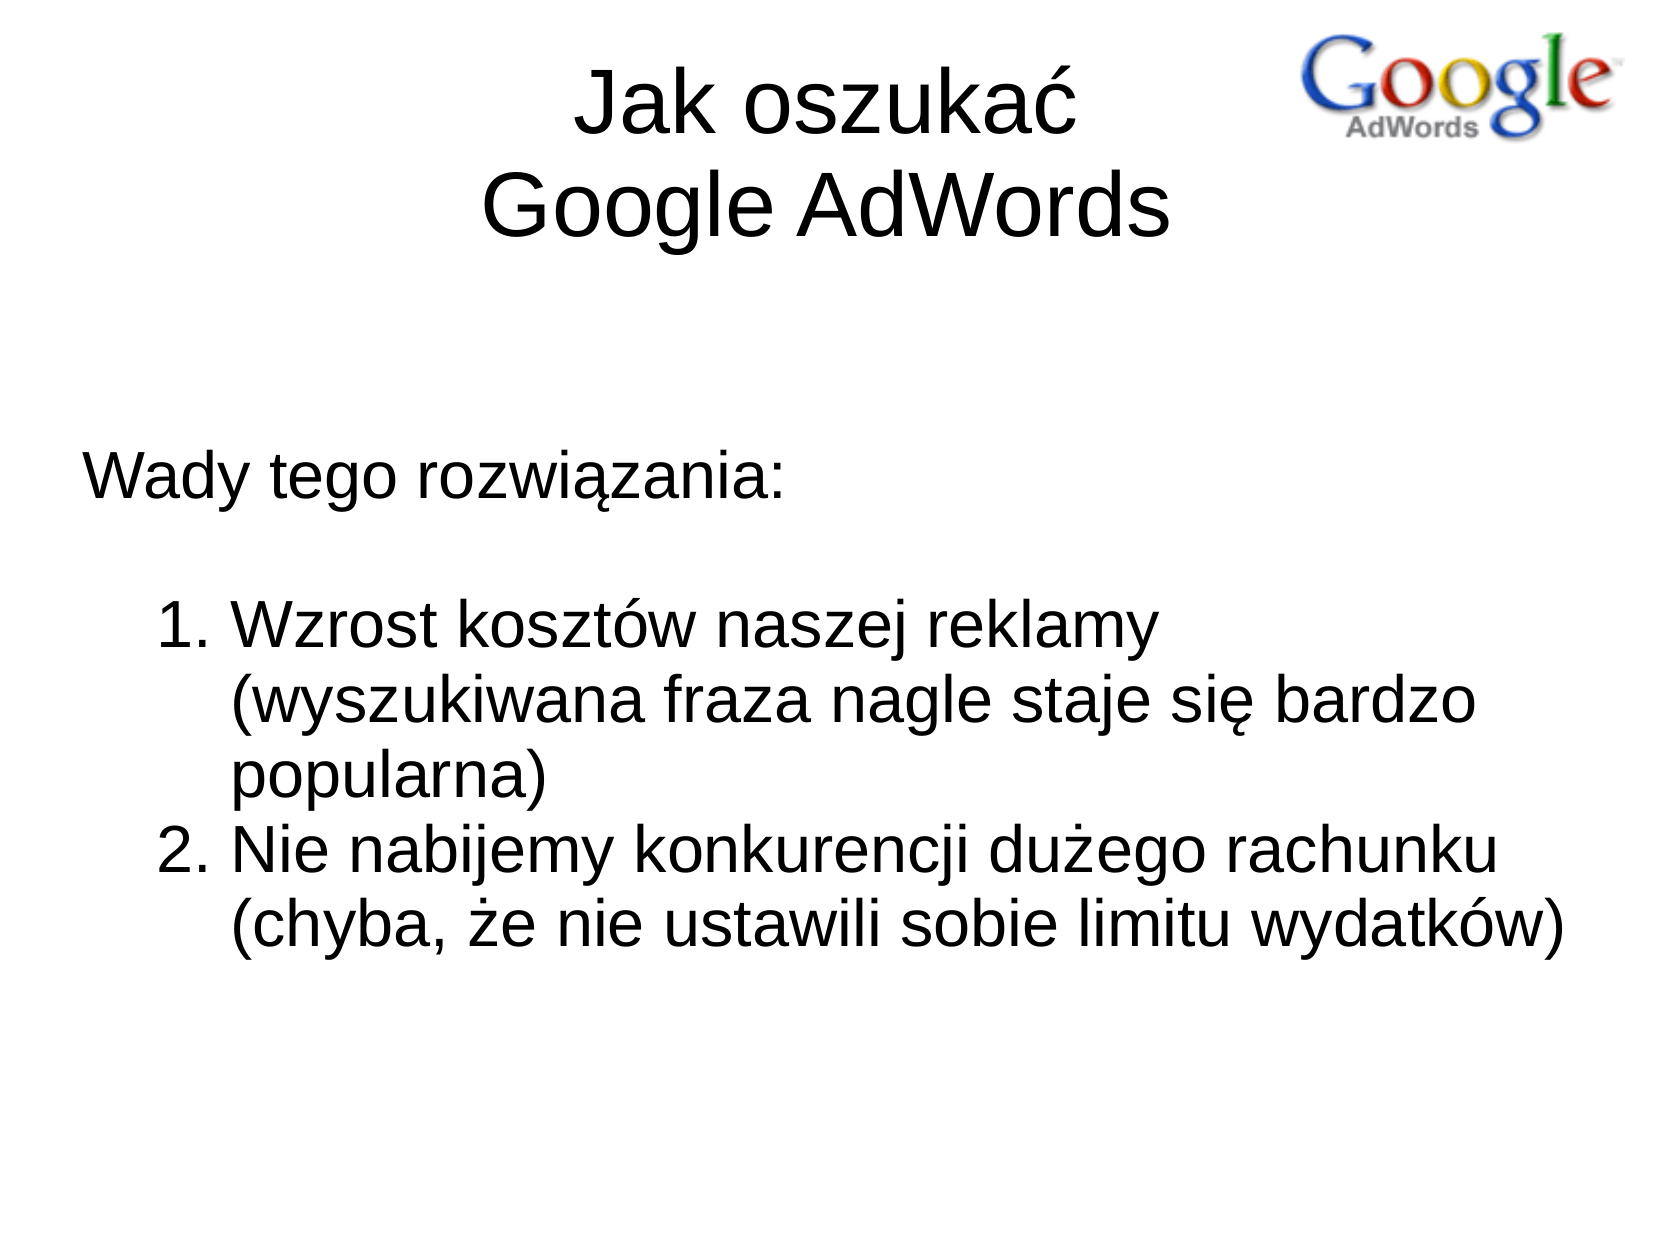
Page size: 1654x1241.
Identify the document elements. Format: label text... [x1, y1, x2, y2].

picture [1299, 27, 1625, 148]
subtitle Wady tego rozwiązania: 1. Wzrost kosztów naszej reklamy (wyszukiwana fraza nagle staje się bardzo popularna) 2. Nie nabijemy konkurencji dużego rachunku (chyba, że nie ustawili sobie limitu wydatków) [82, 297, 1571, 1102]
title Jak oszukać Google AdWords [82, 50, 1571, 256]
